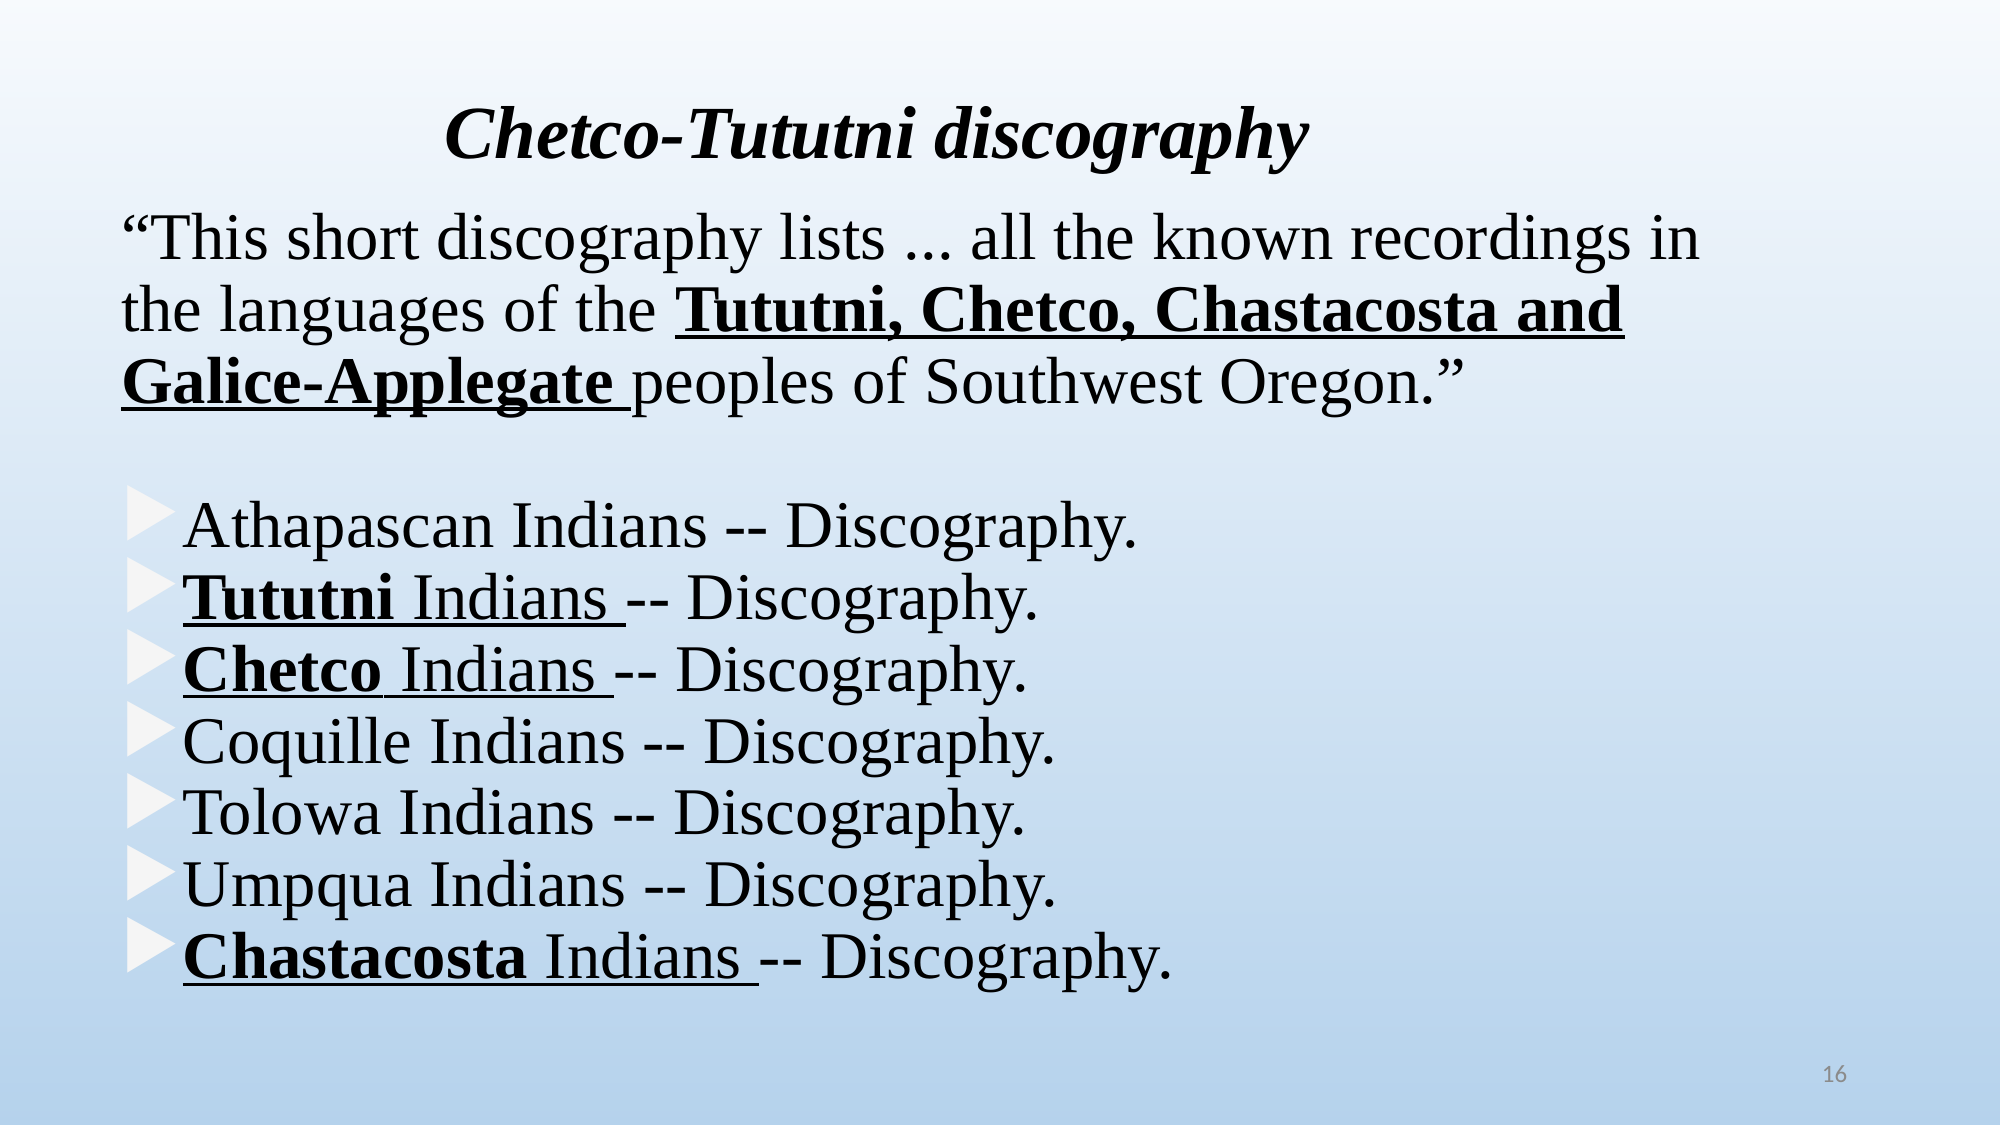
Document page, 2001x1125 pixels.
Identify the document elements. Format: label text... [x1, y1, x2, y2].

list “This short discography lists ... all the known recordings in the languages of the Tututni, Chetco, Chastacosta and Galice-Applegate peoples of Southwest Oregon.” Athapascan Indians -- Discography. Tututni Indians -- Discography. Chetco Indians -- Discography. Coquille Indians -- Discography. Tolowa Indians -- Discography. Umpqua Indians -- Discography. Chastacosta Indians -- Discography. [106, 194, 1806, 937]
title Chetco-Tututni discography [106, 74, 1649, 194]
